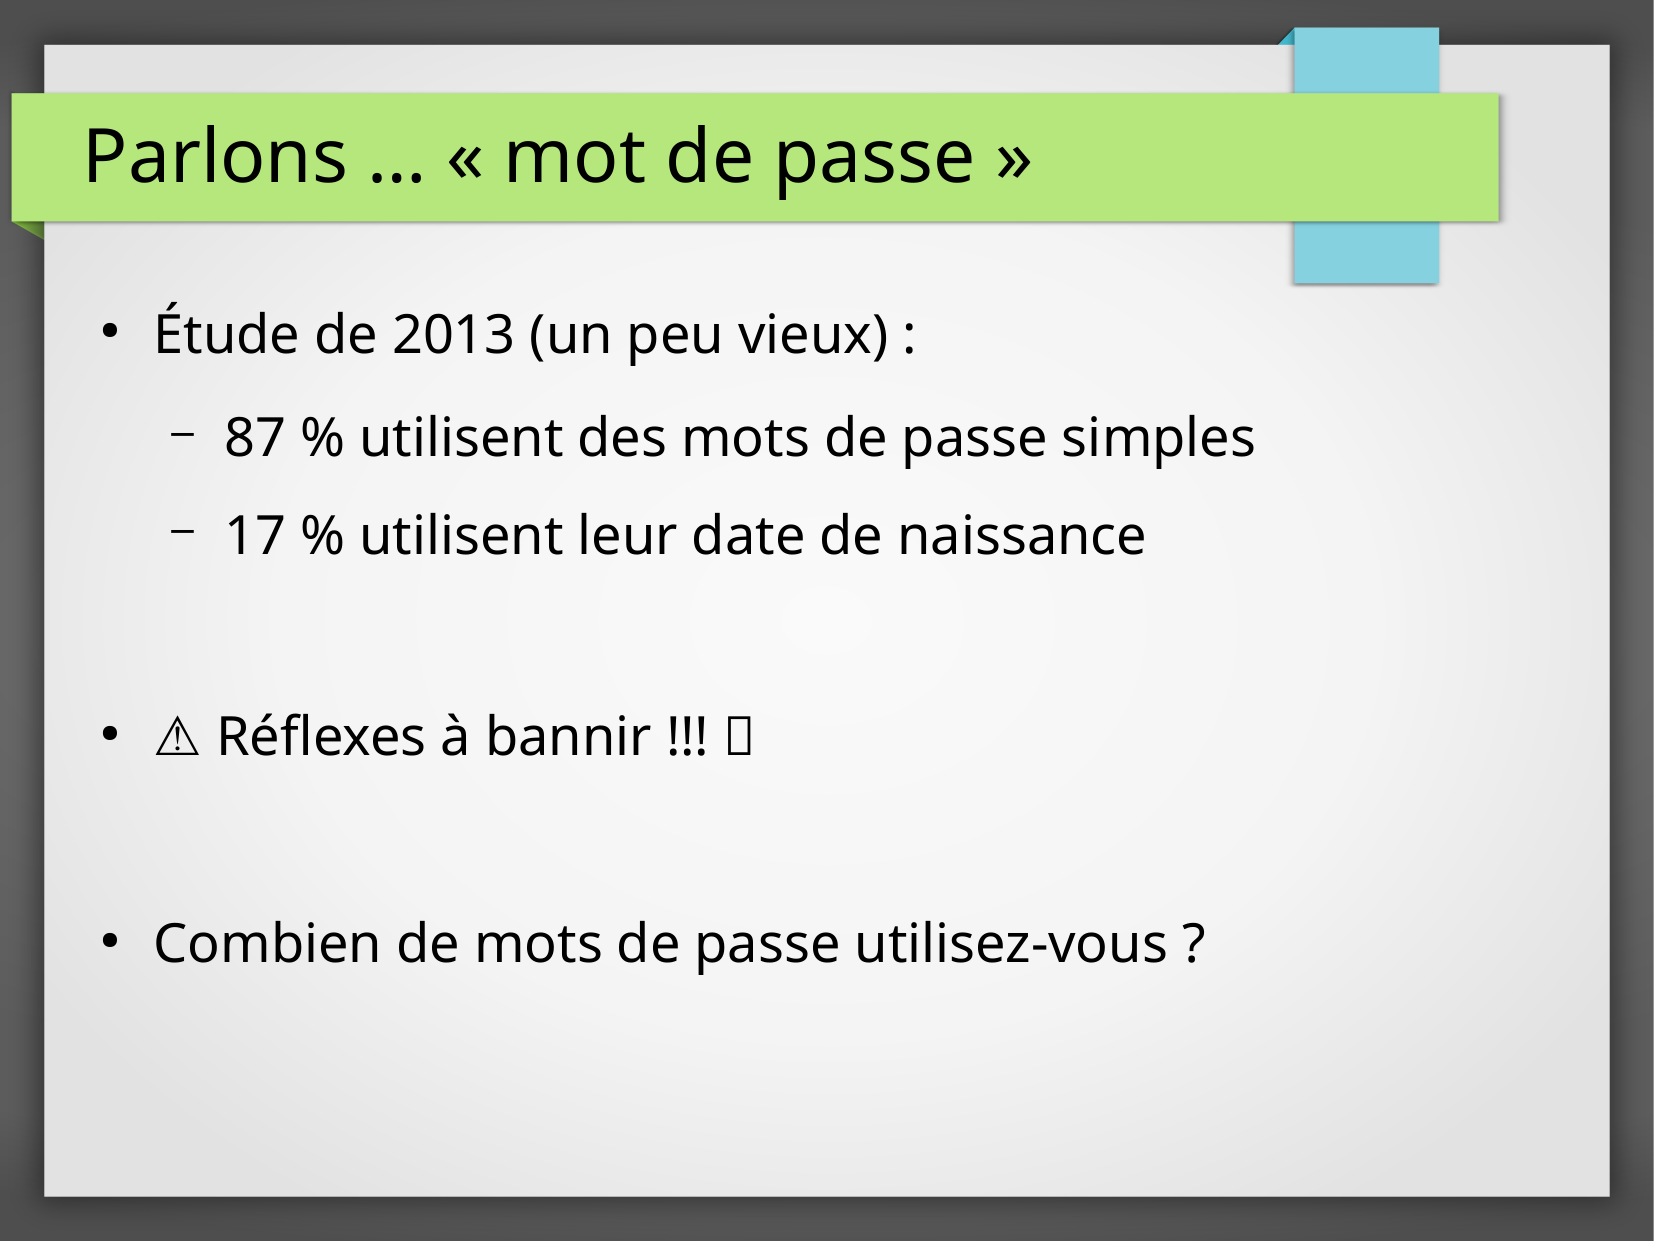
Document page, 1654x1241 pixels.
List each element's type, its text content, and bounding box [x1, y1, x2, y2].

picture [0, 0, 1654, 1241]
list Étude de 2013 (un peu vieux) : 87 % utilisent des mots de passe simples 17 % utilisent leur date de naissance ⚠️ Réflexes à bannir !!! 🚨 Combien de mots de passe utilisez-vous ? [82, 295, 1571, 1015]
title Parlons … « mot de passe » [82, 94, 1264, 213]
